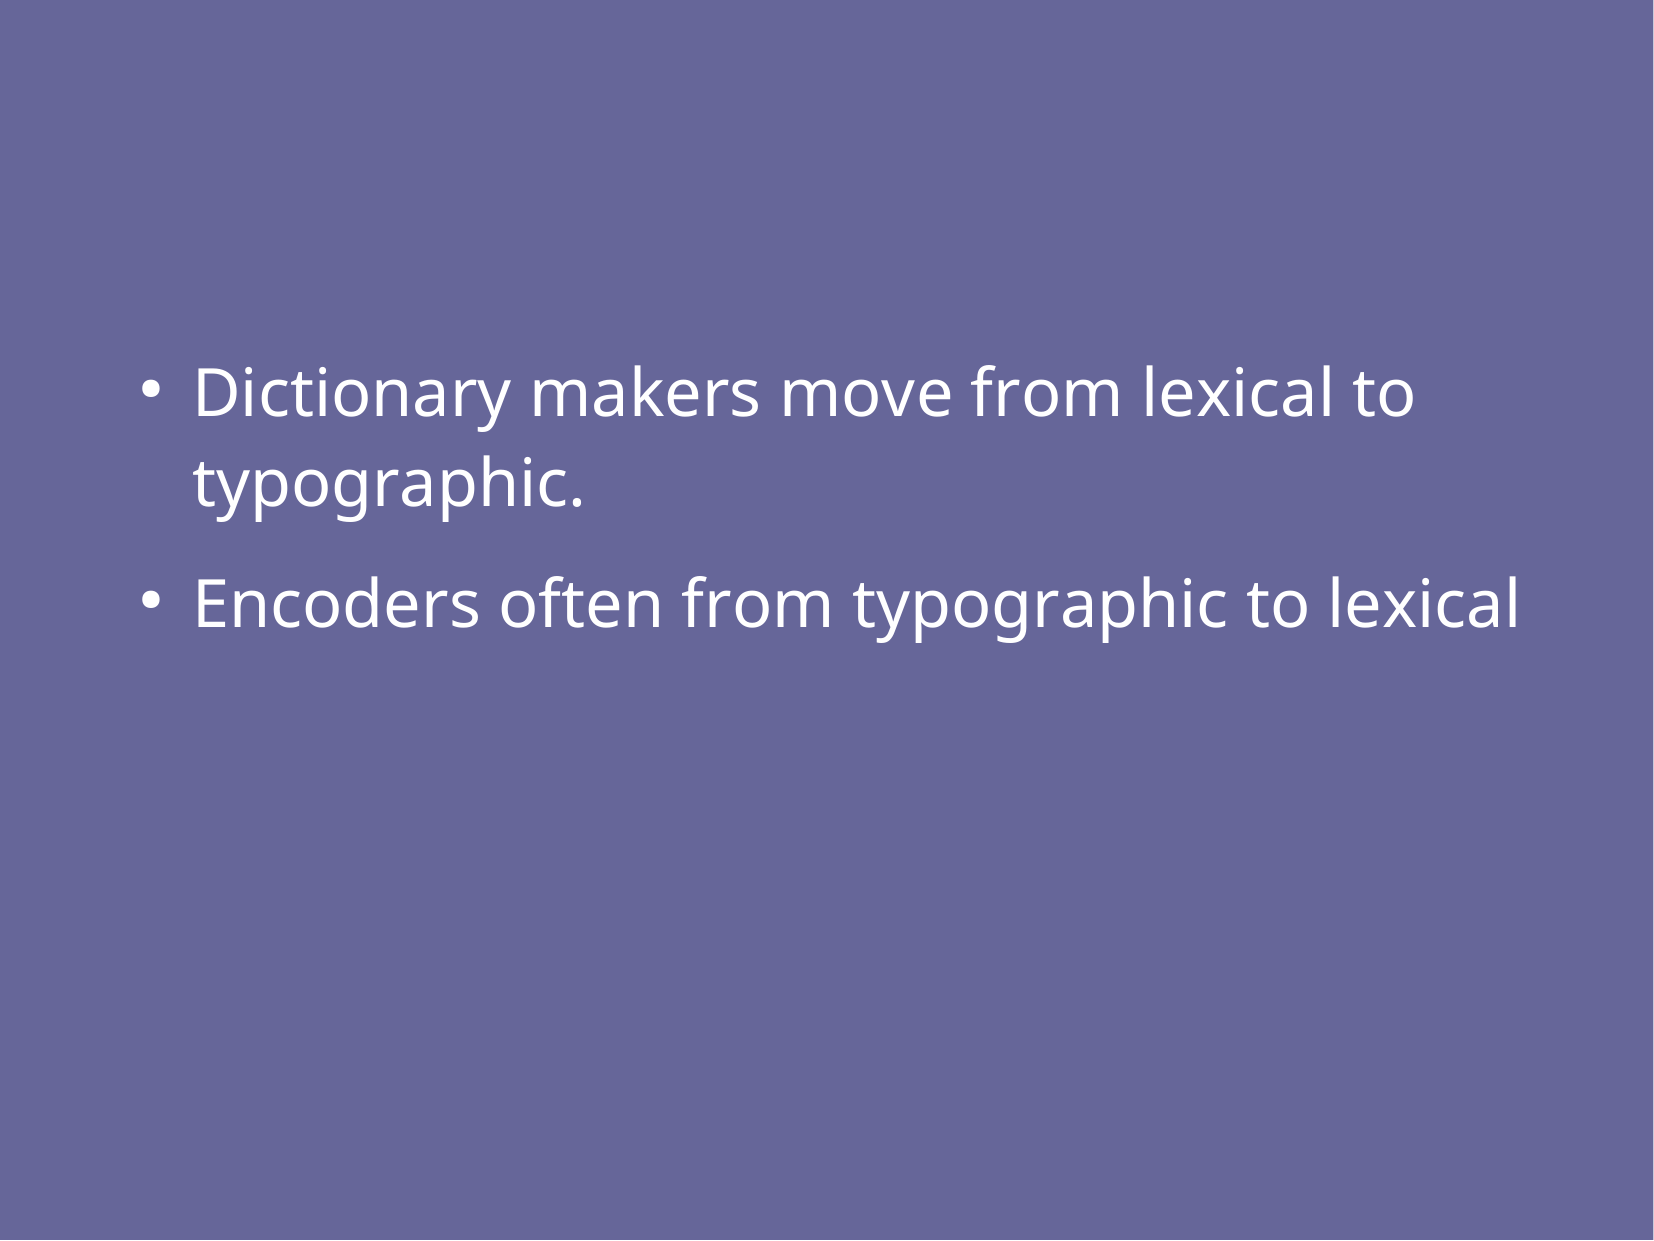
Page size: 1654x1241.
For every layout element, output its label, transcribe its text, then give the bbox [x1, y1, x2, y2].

list Dictionary makers move from lexical to typographic. Encoders often from typographic to lexical [121, 344, 1534, 1112]
